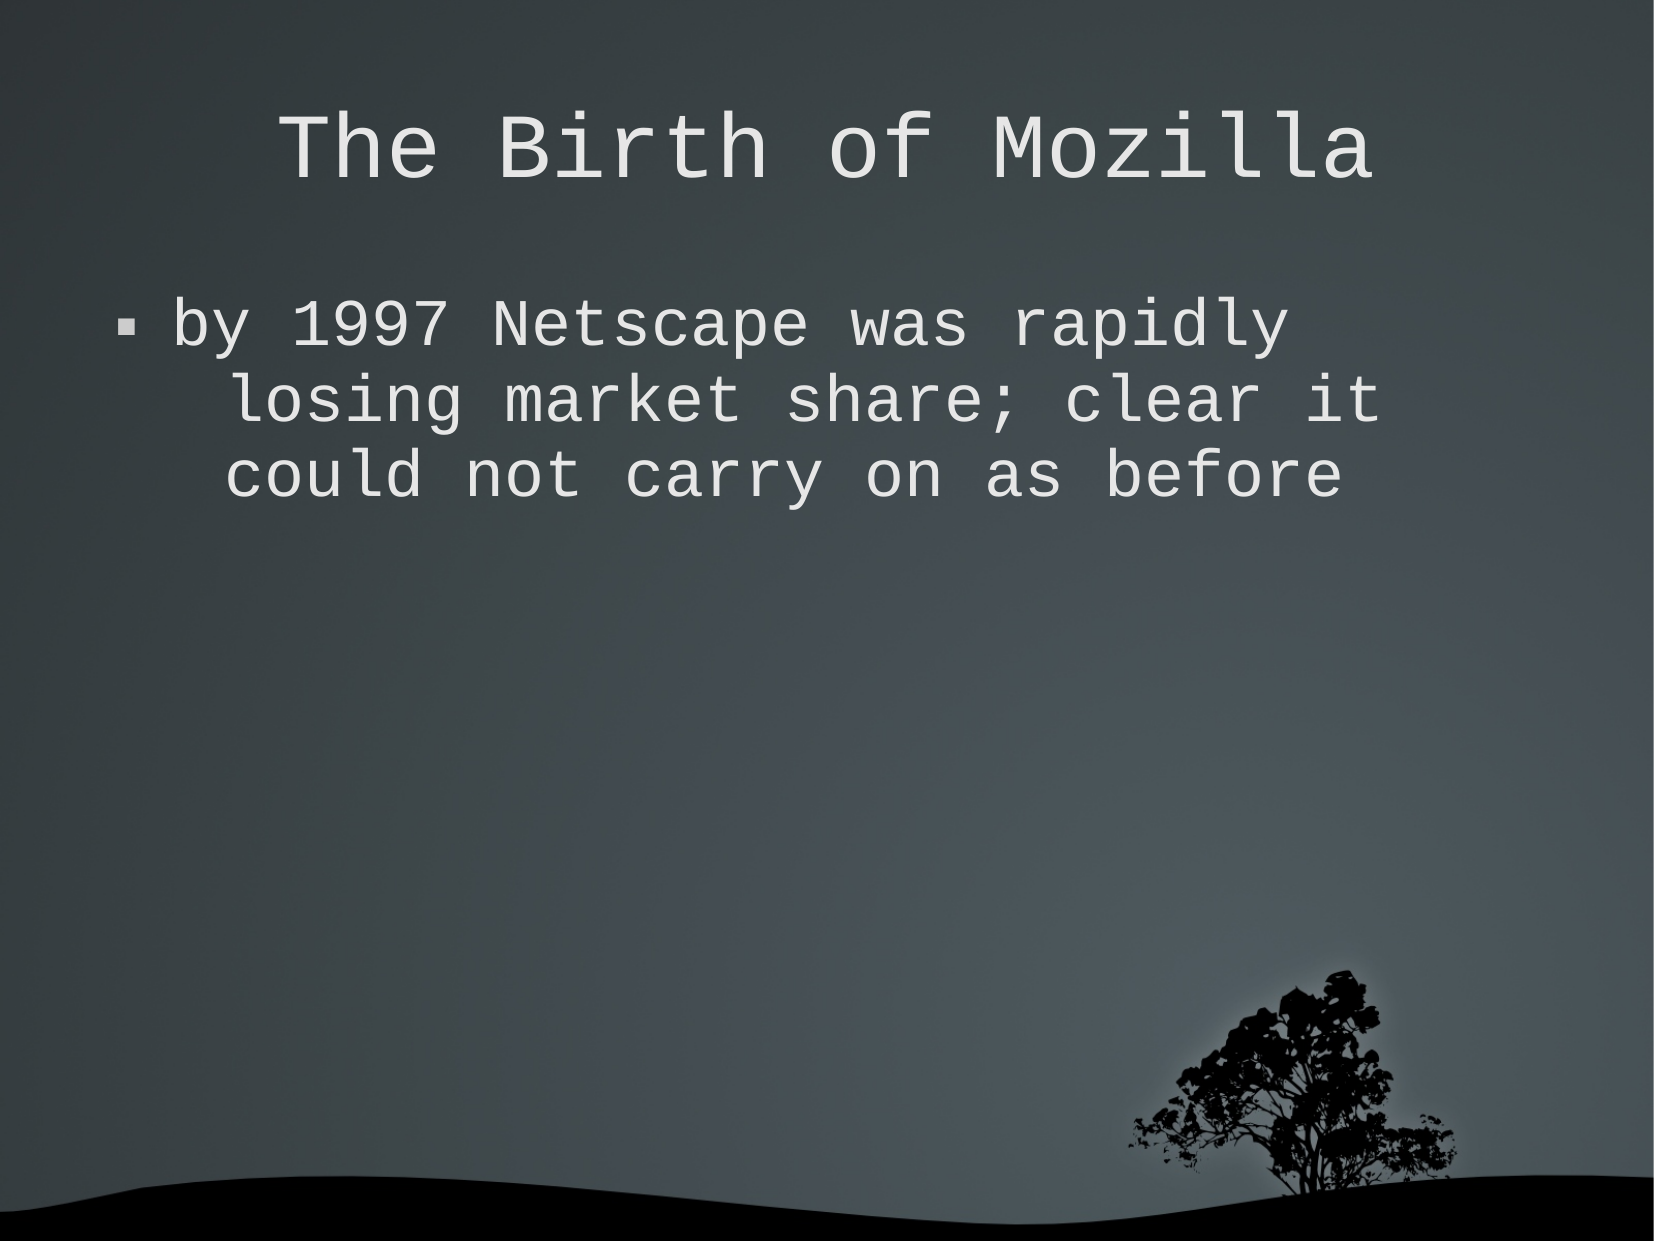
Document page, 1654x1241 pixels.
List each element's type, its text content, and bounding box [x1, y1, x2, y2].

title The Birth of Mozilla [82, 56, 1571, 250]
list by 1997 Netscape was rapidly losing market share; clear it could not carry on as before [82, 290, 1571, 1094]
picture [0, 0, 1654, 1241]
